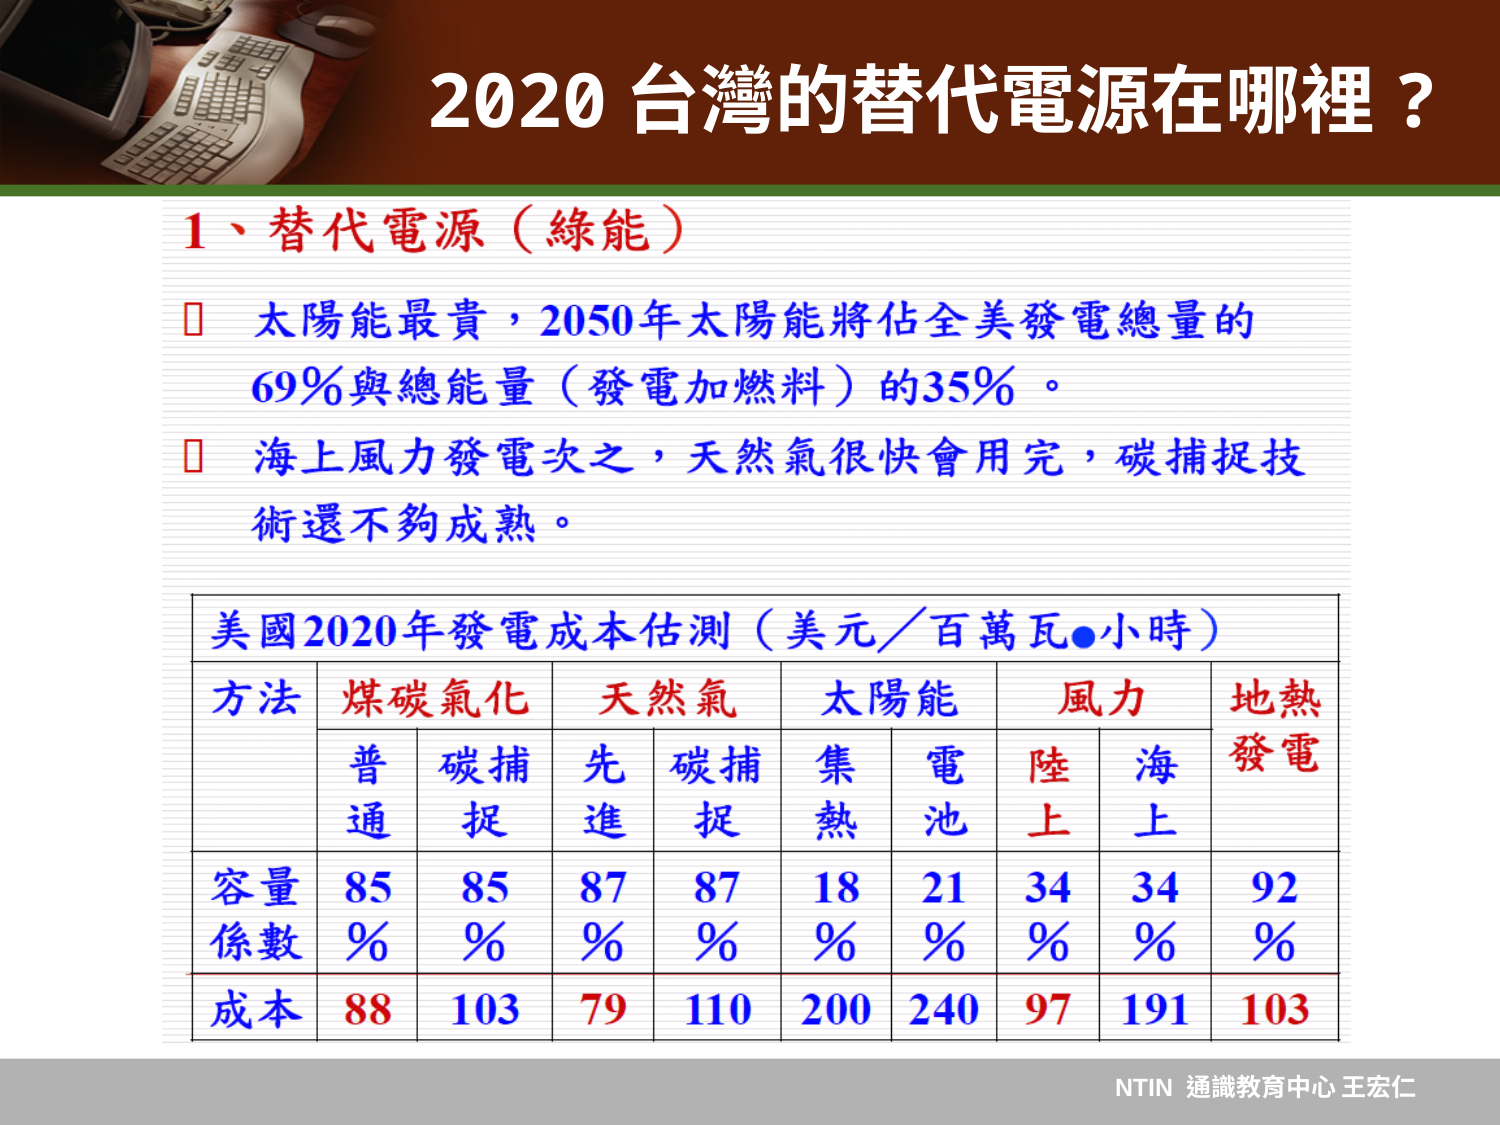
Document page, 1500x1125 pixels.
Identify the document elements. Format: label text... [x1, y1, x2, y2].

text_box NTIN 通識教育中心 王宏仁 [962, 1063, 1438, 1114]
title 2020台灣的替代電源在哪裡? [412, 45, 1500, 138]
picture [0, 0, 1500, 184]
chart [162, 200, 1351, 1048]
